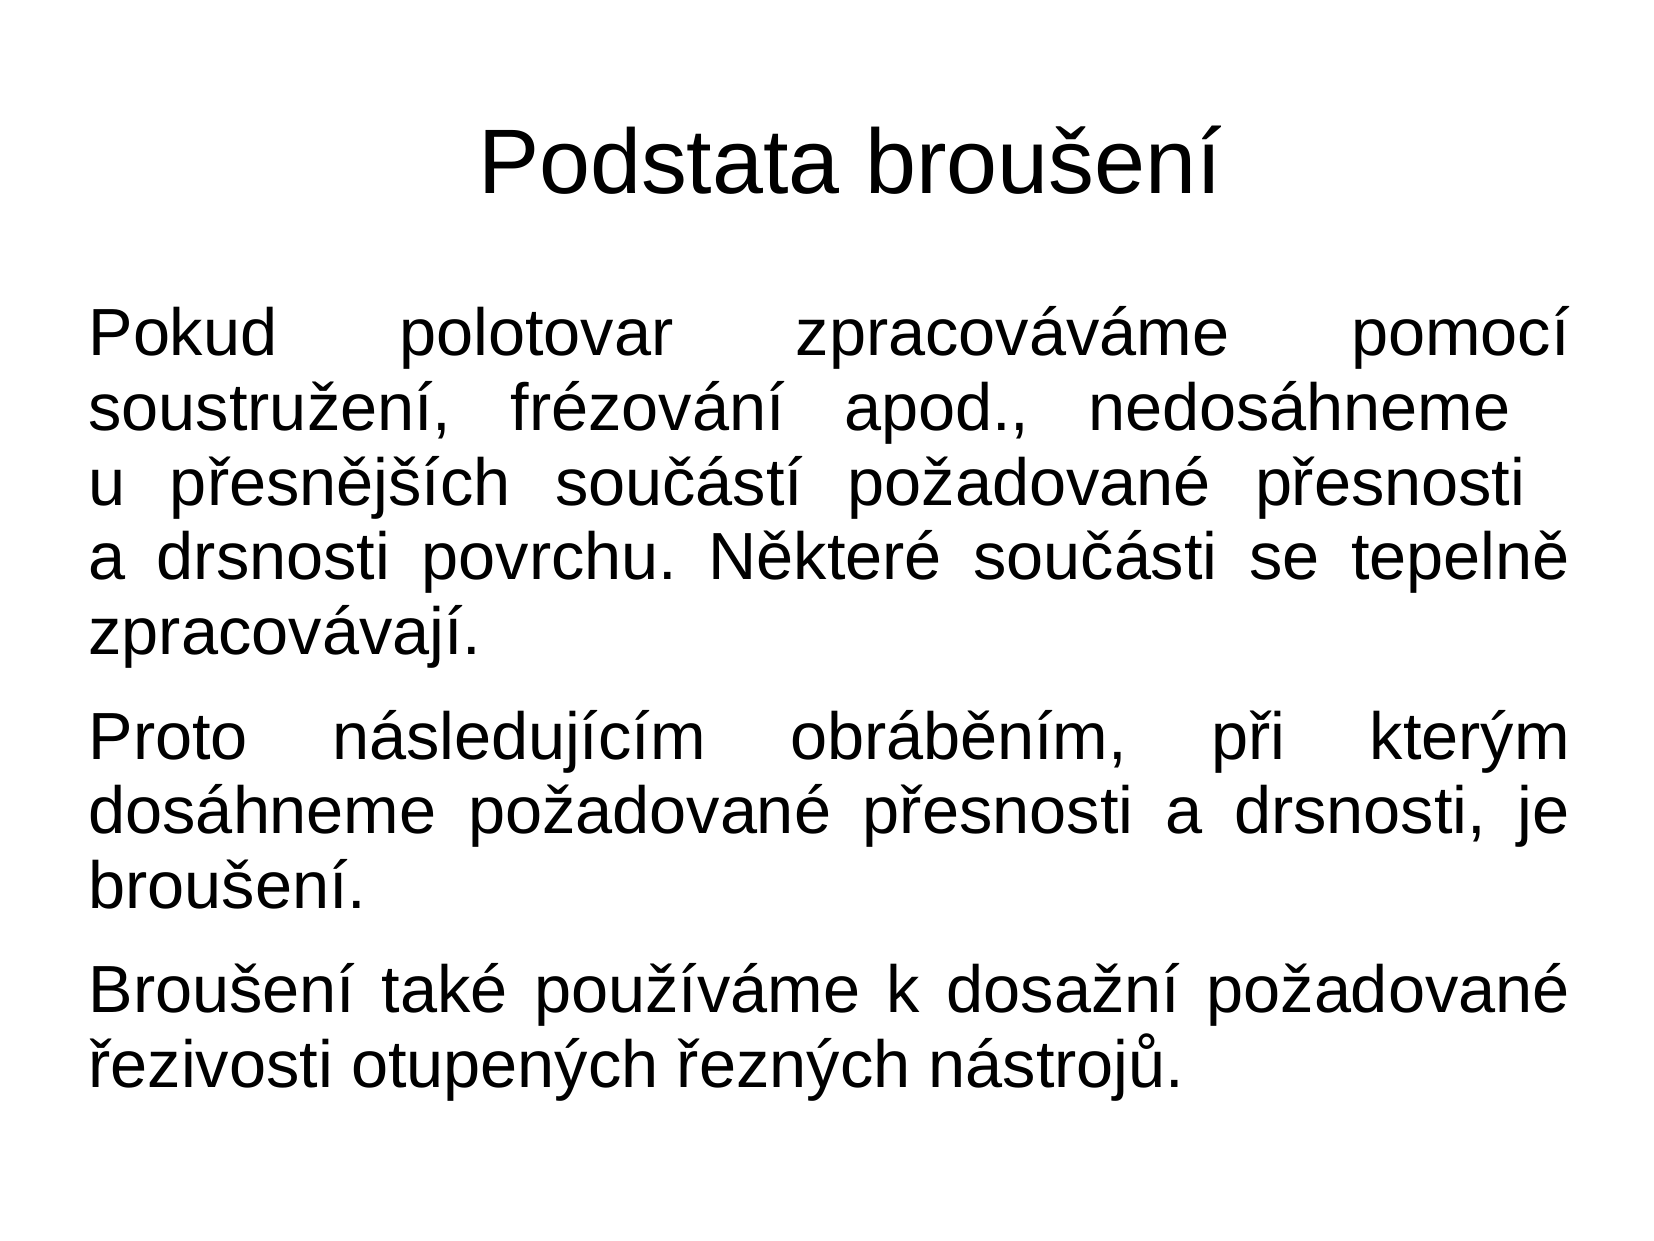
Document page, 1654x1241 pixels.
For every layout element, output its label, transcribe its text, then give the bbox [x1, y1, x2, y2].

title Podstata broušení [106, 58, 1595, 266]
list Pokud polotovar zpracováváme pomocí soustružení, frézování apod., nedosáhneme u přesnějších součástí požadované přesnosti a drsnosti povrchu. Některé součásti se tepelně zpracovávají. Proto následujícím obráběním, při kterým dosáhneme požadované přesnosti a drsnosti, je broušení. Broušení také používáme k dosažní požadované řezivosti otupených řezných nástrojů. [88, 295, 1571, 1114]
